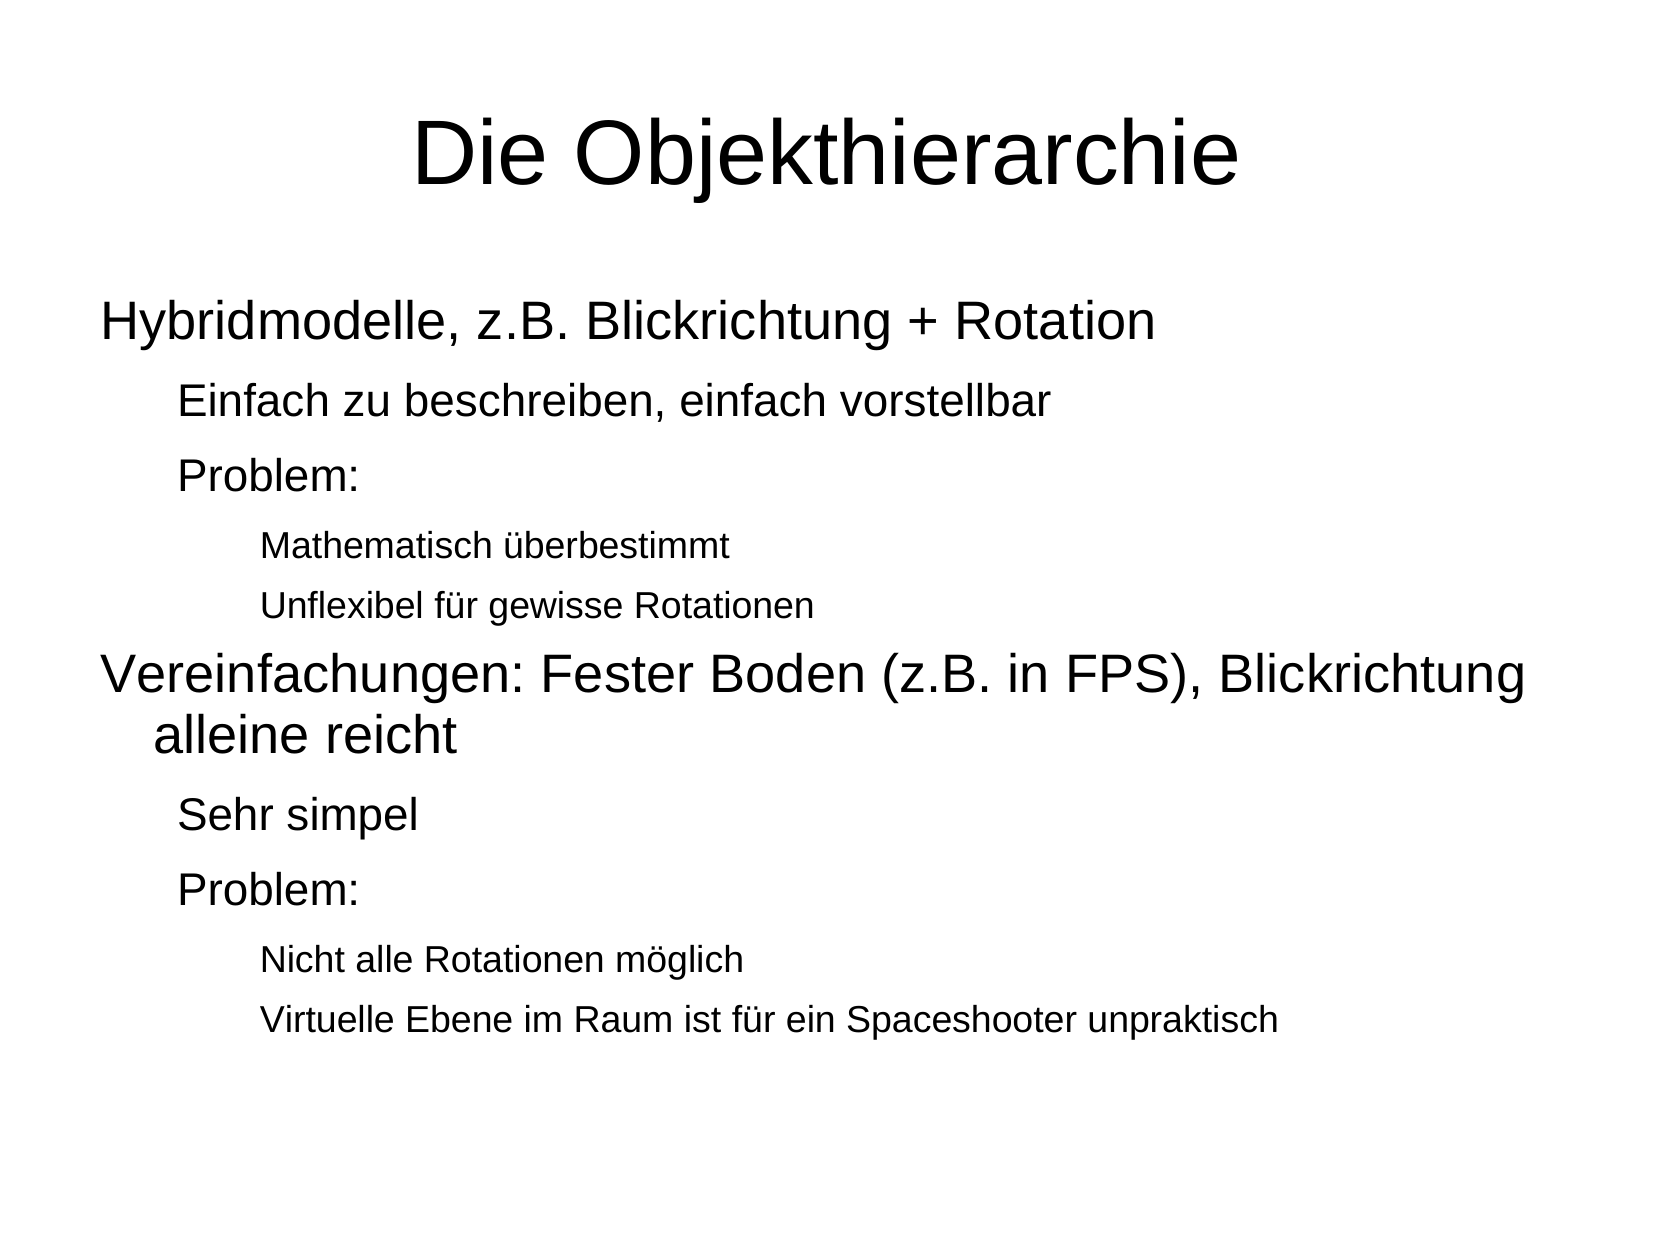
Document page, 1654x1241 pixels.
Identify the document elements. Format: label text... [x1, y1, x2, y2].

title Die Objekthierarchie [82, 56, 1571, 250]
list Hybridmodelle, z.B. Blickrichtung + Rotation Einfach zu beschreiben, einfach vorstellbar Problem: Mathematisch überbestimmt Unflexibel für gewisse Rotationen Vereinfachungen: Fester Boden (z.B. in FPS), Blickrichtung alleine reicht Sehr simpel Problem: Nicht alle Rotationen möglich Virtuelle Ebene im Raum ist für ein Spaceshooter unpraktisch [82, 290, 1571, 1094]
